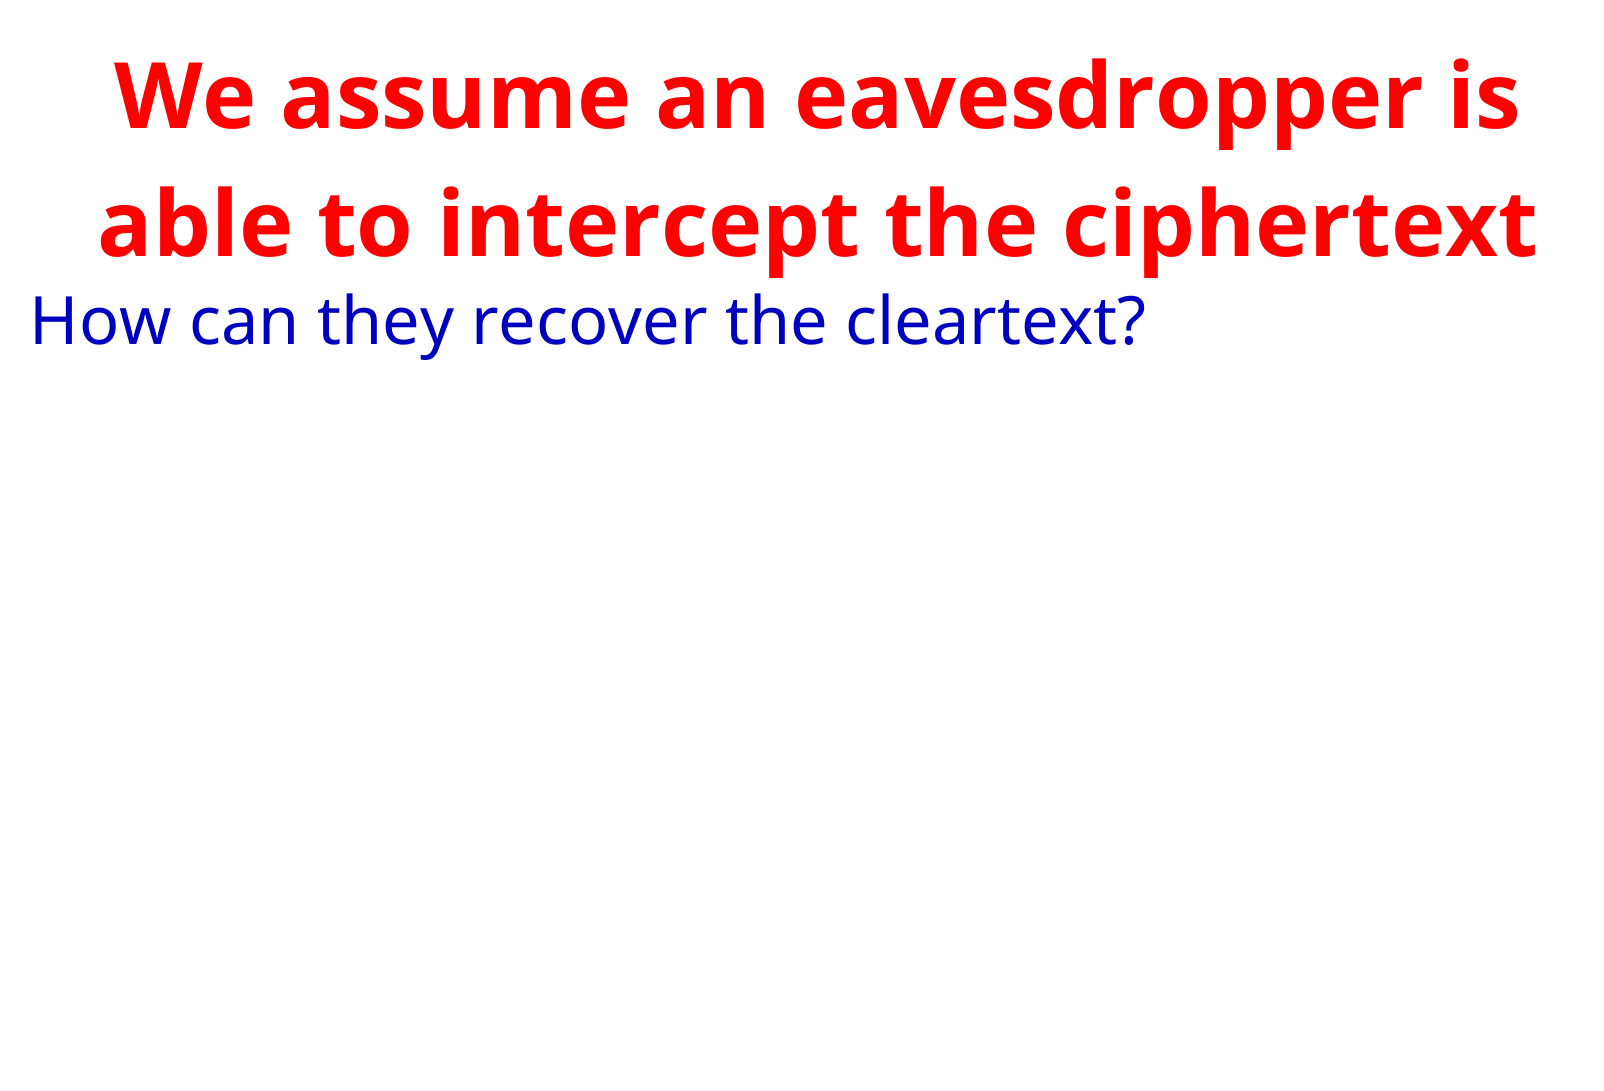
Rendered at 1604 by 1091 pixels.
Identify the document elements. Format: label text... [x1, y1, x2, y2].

title We assume an eavesdropper is able to intercept the ciphertext [66, 28, 1571, 236]
list How can they recover the cleartext? [29, 275, 1260, 356]
